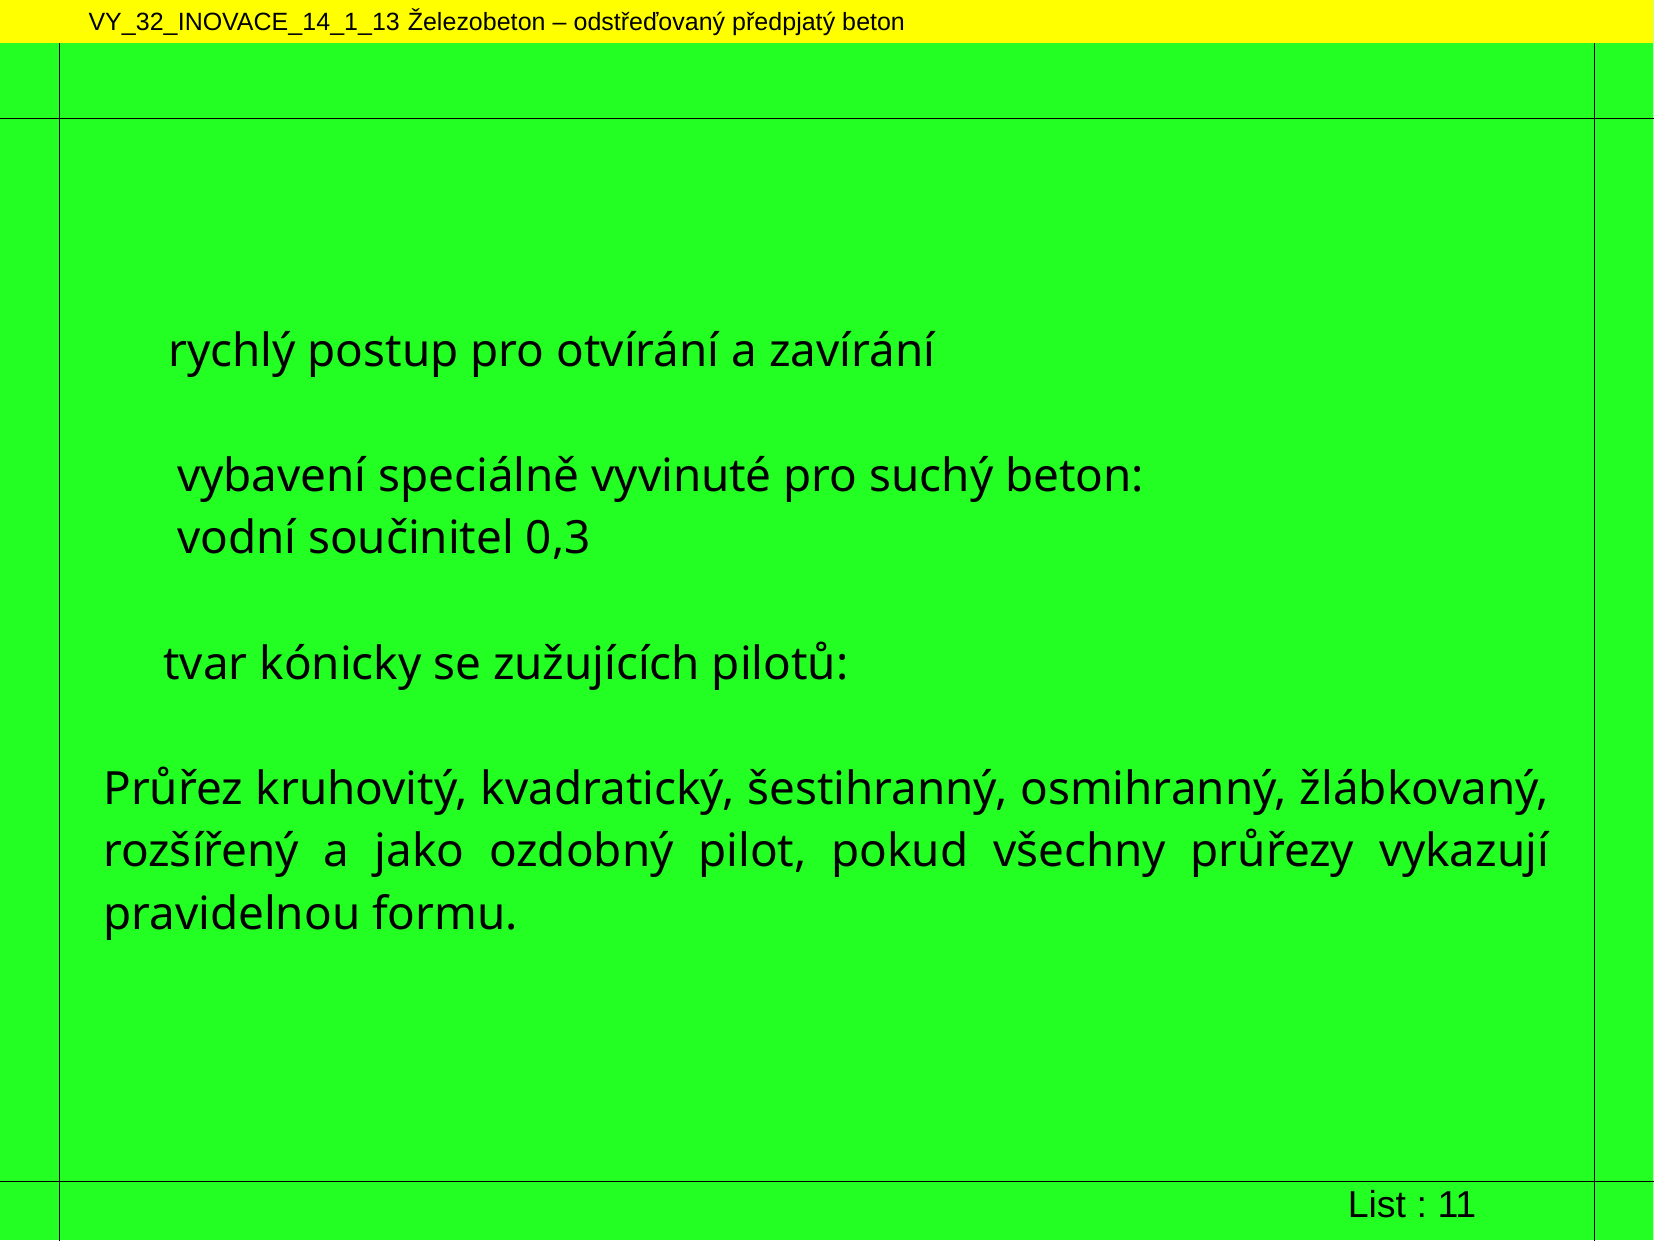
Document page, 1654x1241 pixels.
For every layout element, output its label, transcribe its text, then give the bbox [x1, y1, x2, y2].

text_box VY_32_INOVACE_14_1_13 Železobeton – odstřeďovaný předpjatý beton [0, 0, 1654, 43]
text_box List : <číslo> [1357, 1176, 1599, 1241]
text_box rychlý postup pro otvírání a zavírání vybavení speciálně vyvinuté pro suchý beton: vodní součinitel 0,3 tvar kónicky se zužujících pilotů: Průřez kruhovitý, kvadratický, šestihranný, osmihranný, žlábkovaný, rozšířený a jako ozdobný pilot, pokud všechny průřezy vykazují pravidelnou formu. [88, 176, 1565, 904]
